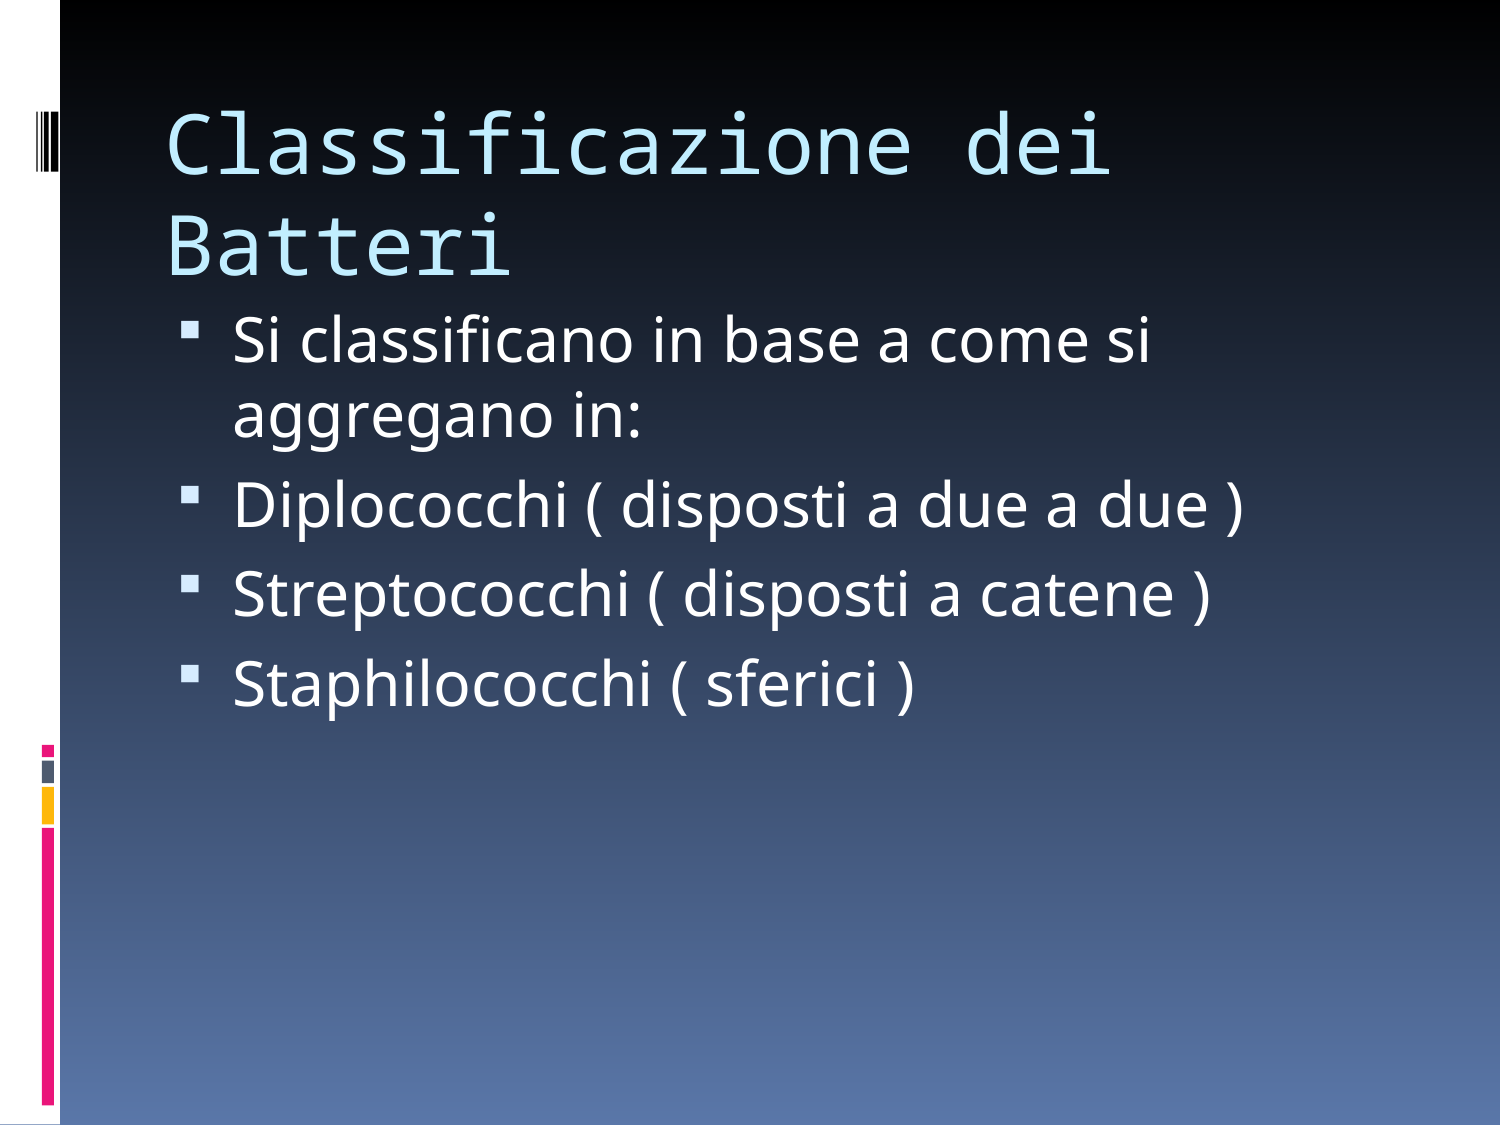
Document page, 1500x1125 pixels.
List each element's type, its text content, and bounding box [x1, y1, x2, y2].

title Classificazione dei Batteri [150, 84, 1426, 235]
list Si classificano in base a come si aggregano in: Diplococchi ( disposti a due a due ) Streptococchi ( disposti a catene ) Staphilococchi ( sferici ) [150, 292, 1426, 1043]
